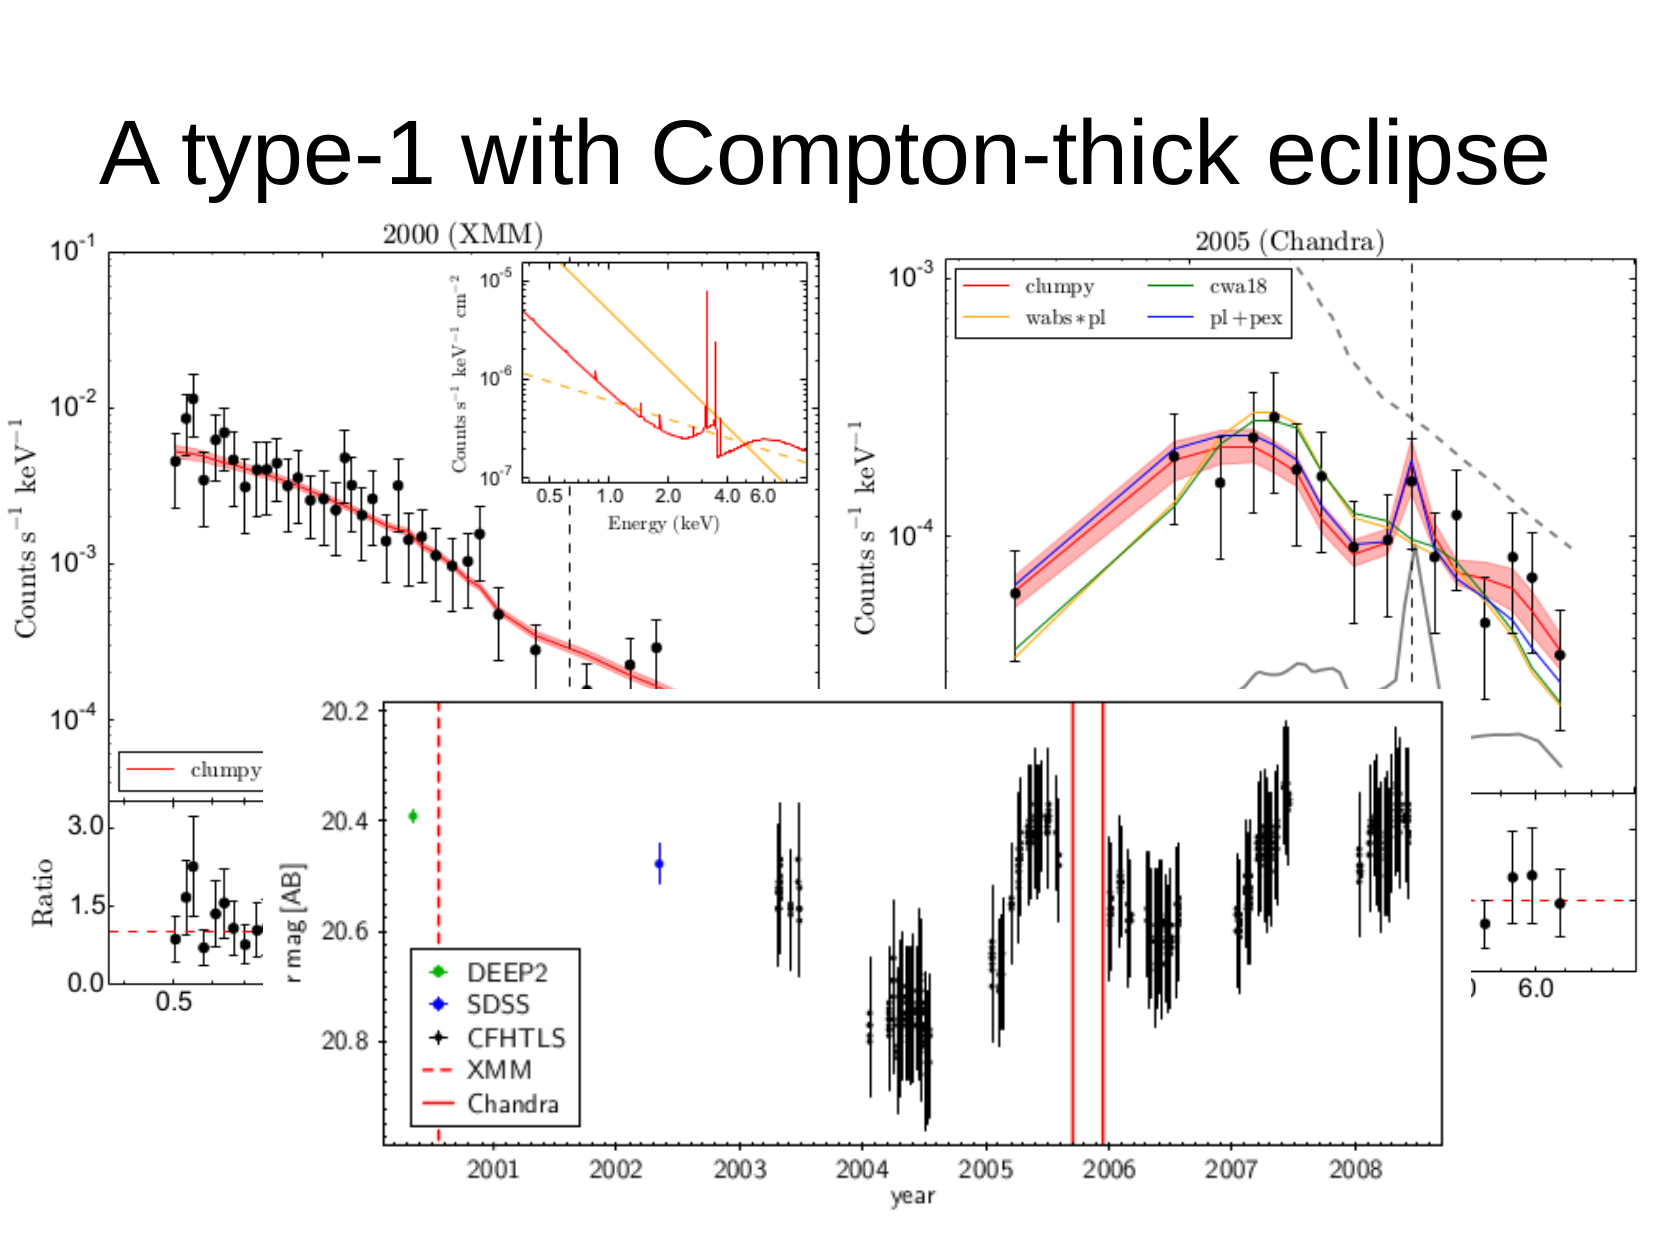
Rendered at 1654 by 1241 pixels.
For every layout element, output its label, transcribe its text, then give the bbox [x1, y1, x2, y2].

title A type-1 with Compton-thick eclipse [82, 49, 1571, 219]
picture [5, 213, 1652, 1227]
